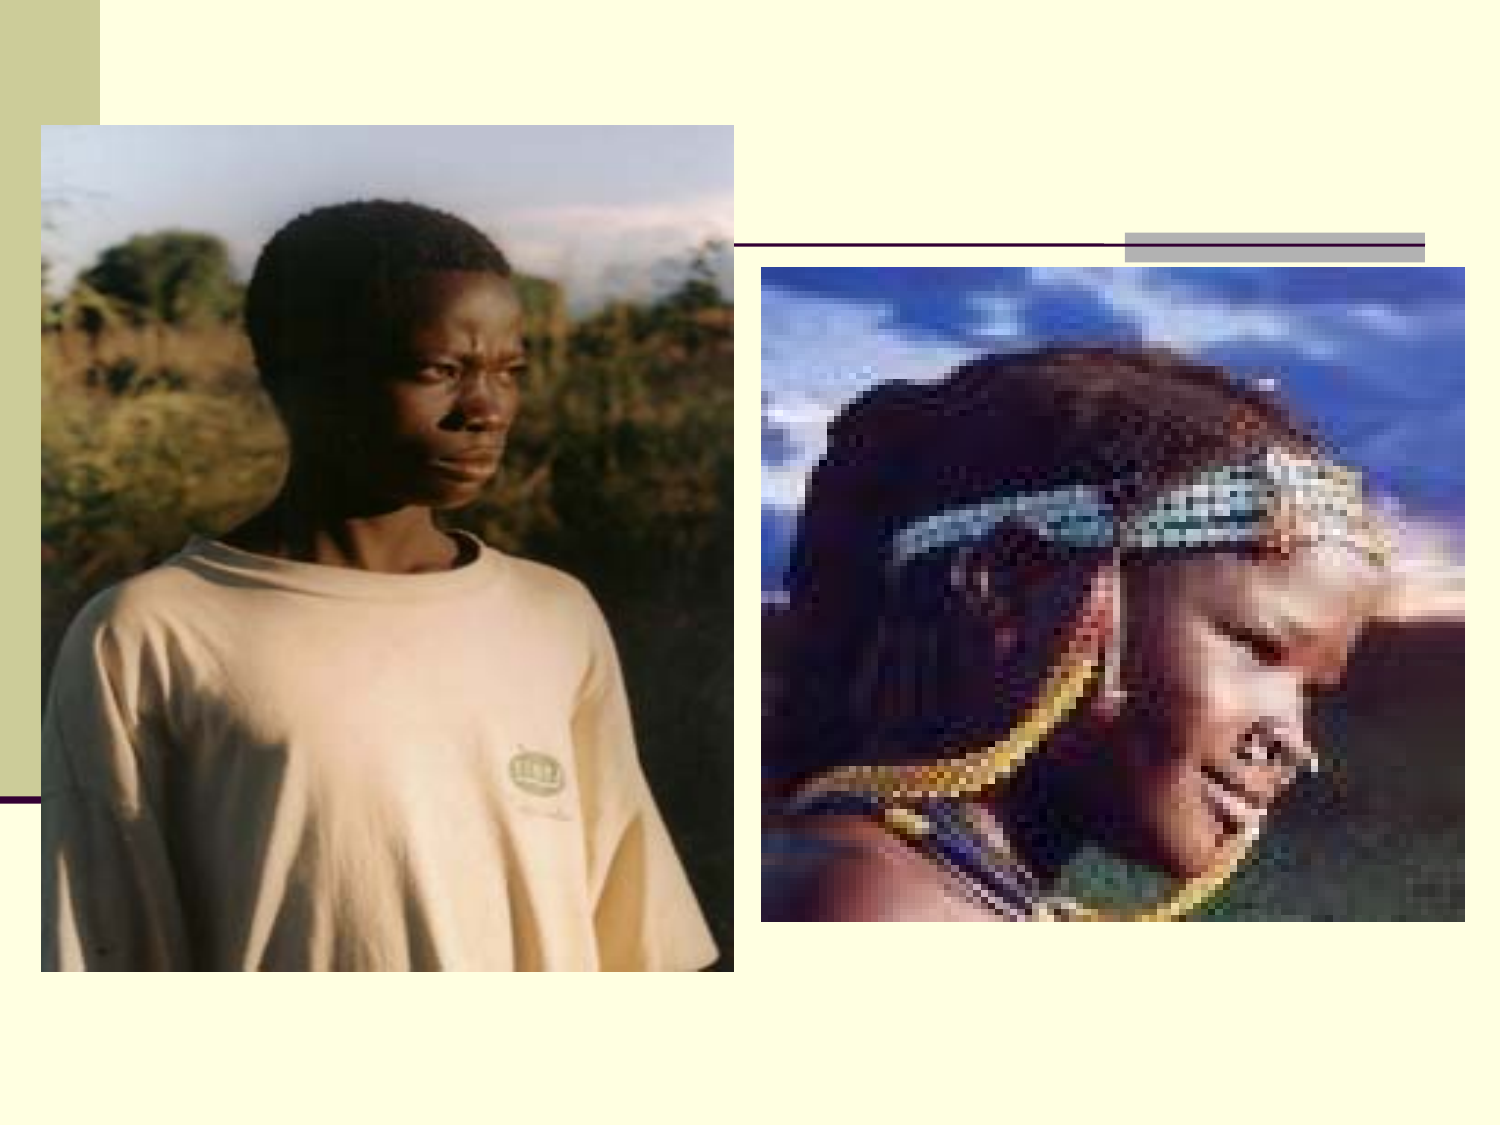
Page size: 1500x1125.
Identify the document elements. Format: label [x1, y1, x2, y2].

picture [761, 267, 1465, 922]
picture [41, 125, 734, 972]
